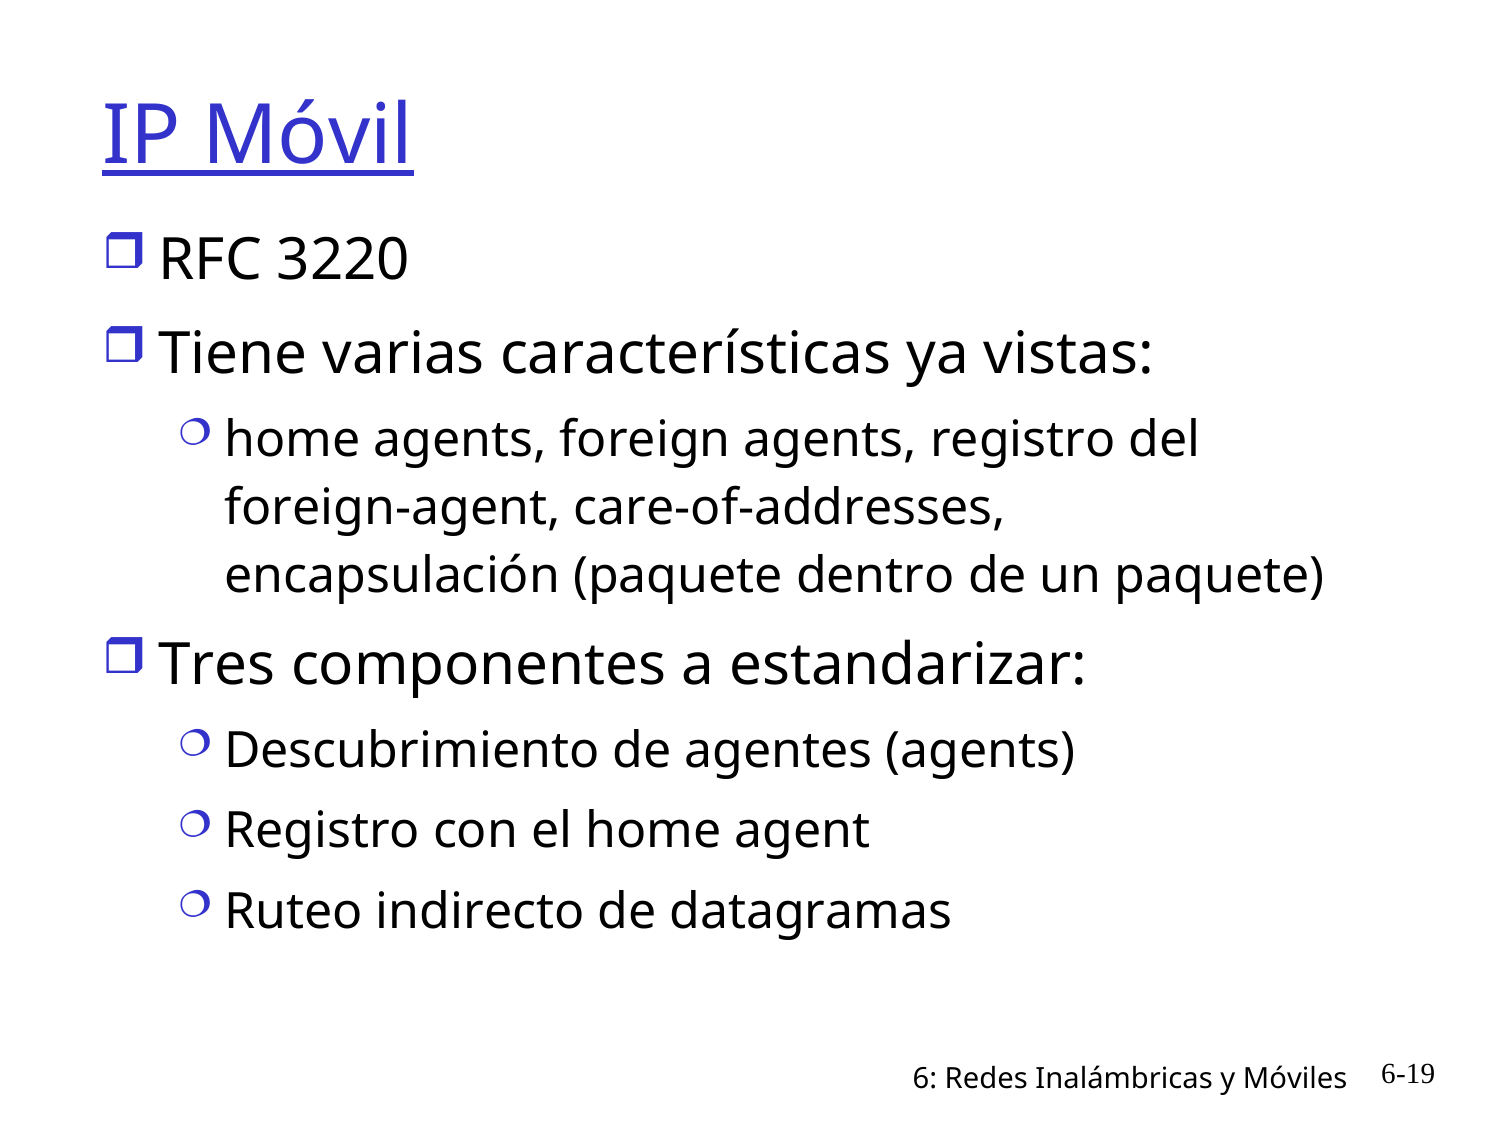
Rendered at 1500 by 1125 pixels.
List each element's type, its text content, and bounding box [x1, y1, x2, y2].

title IP Móvil [87, 37, 1363, 209]
list RFC 3220 Tiene varias características ya vistas: home agents, foreign agents, registro del foreign-agent, care-of-addresses, encapsulación (paquete dentro de un paquete) Tres componentes a estandarizar: Descubrimiento de agentes (agents) Registro con el home agent Ruteo indirecto de datagramas [87, 209, 1363, 972]
